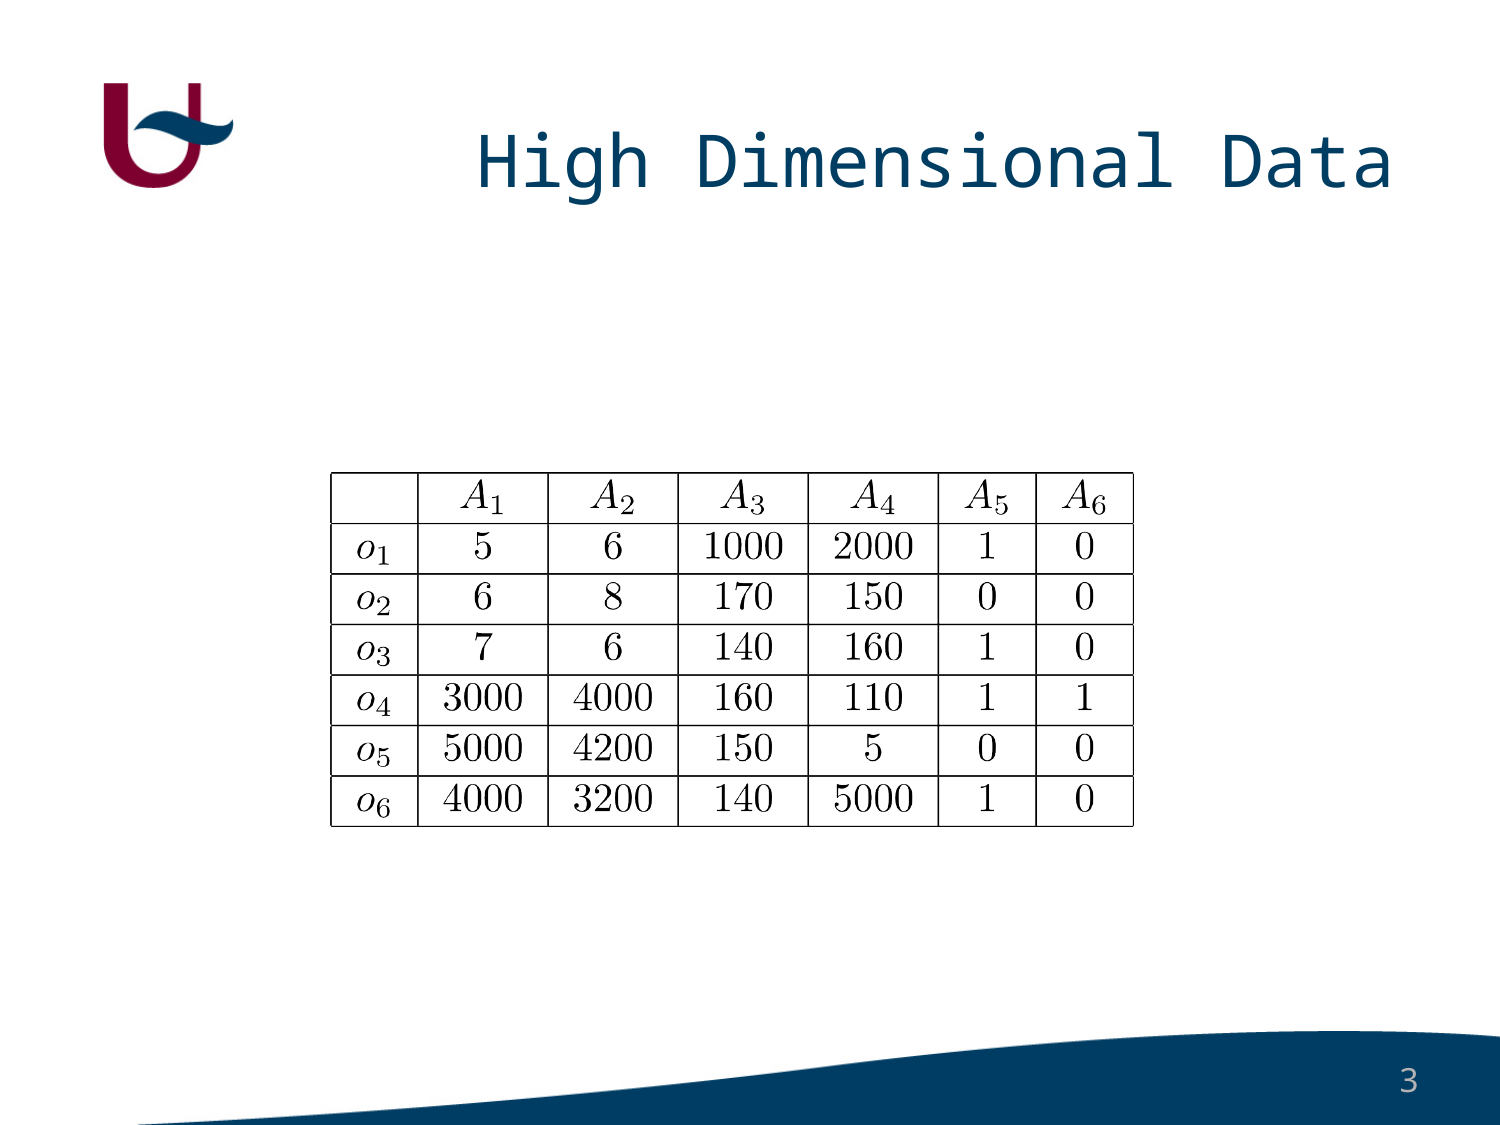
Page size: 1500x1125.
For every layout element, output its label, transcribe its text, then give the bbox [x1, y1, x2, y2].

picture [137, 1031, 1500, 1125]
picture [330, 472, 1134, 827]
picture [103, 83, 234, 105]
title High Dimensional Data [103, 105, 1396, 211]
